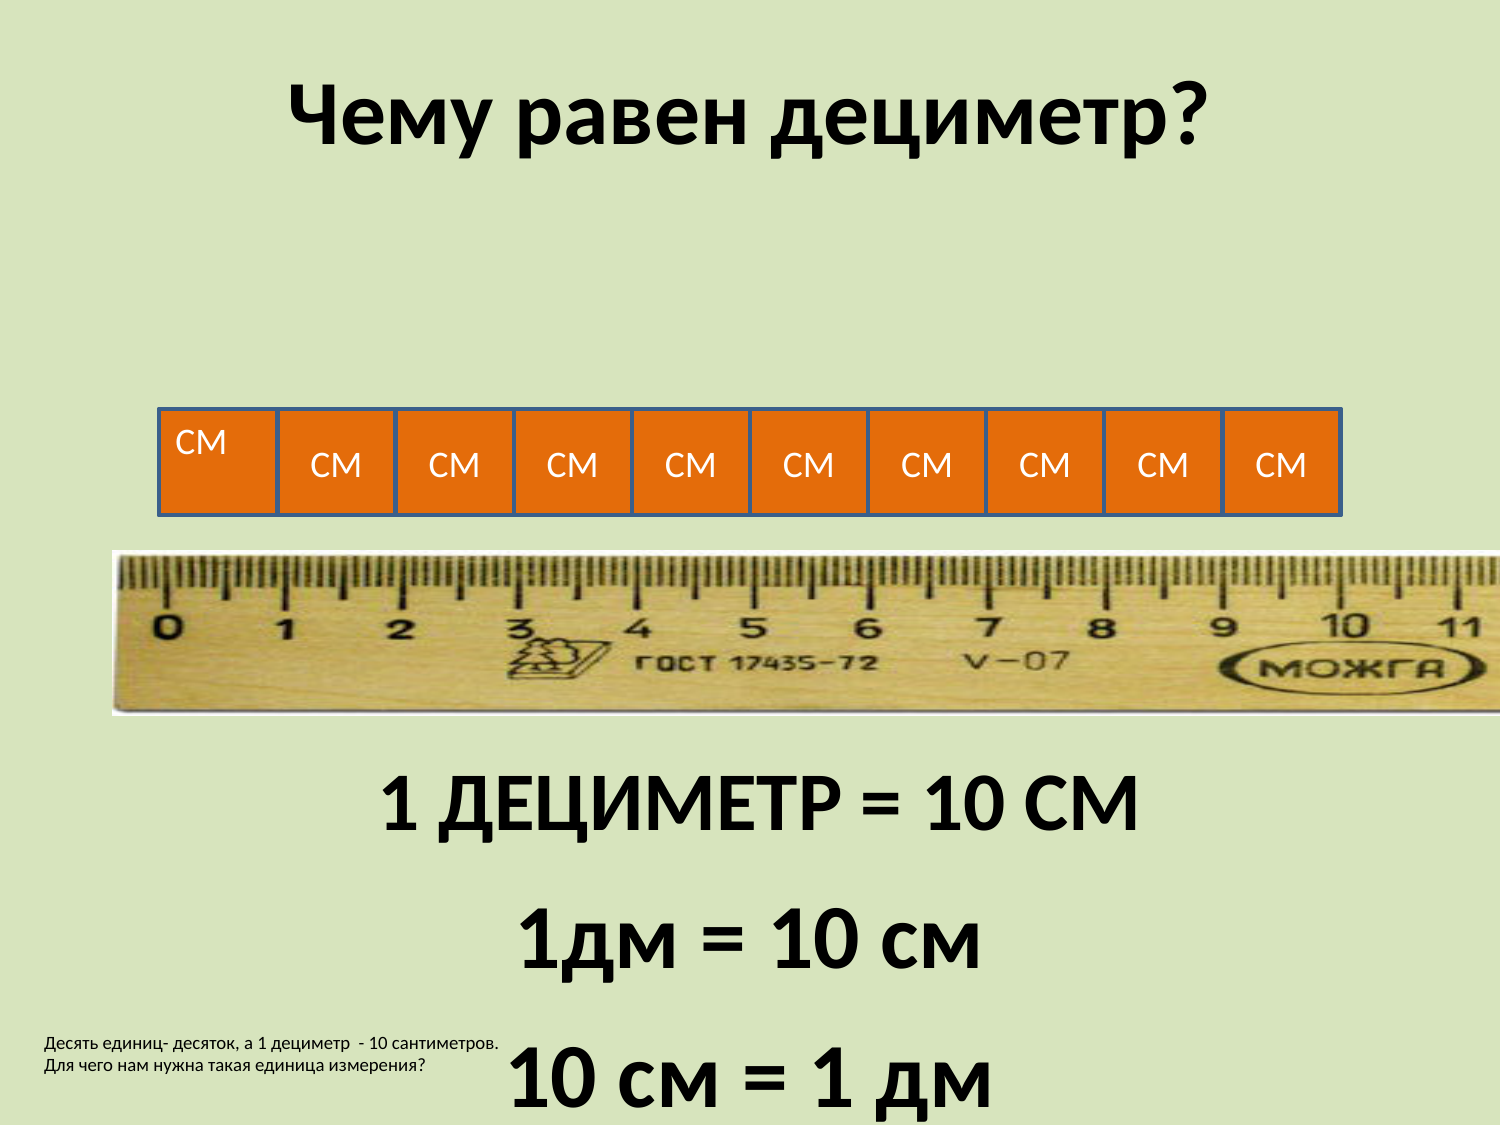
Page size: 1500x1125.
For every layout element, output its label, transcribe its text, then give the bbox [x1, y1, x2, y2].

picture [112, 550, 1500, 716]
text_box СМ [277, 408, 396, 516]
title Чему равен дециметр? [75, 45, 1425, 233]
text_box СМ [631, 408, 749, 516]
text_box СМ [868, 408, 986, 516]
text_box СМ [1104, 408, 1222, 516]
text_box СМ [1222, 408, 1341, 516]
text_box СМ [396, 408, 513, 516]
list 1 ДЕЦИМЕТР = 10 СМ 1дм = 10 см 10 см = 1 дм [53, 739, 1447, 1023]
text_box СМ [986, 408, 1104, 516]
text_box СМ [513, 408, 631, 516]
text_box Десять единиц- десяток, а 1 дециметр - 10 сантиметров. Для чего нам нужна такая единица измерения? [29, 1023, 1471, 1083]
text_box СМ [159, 408, 277, 516]
text_box СМ [749, 408, 868, 516]
